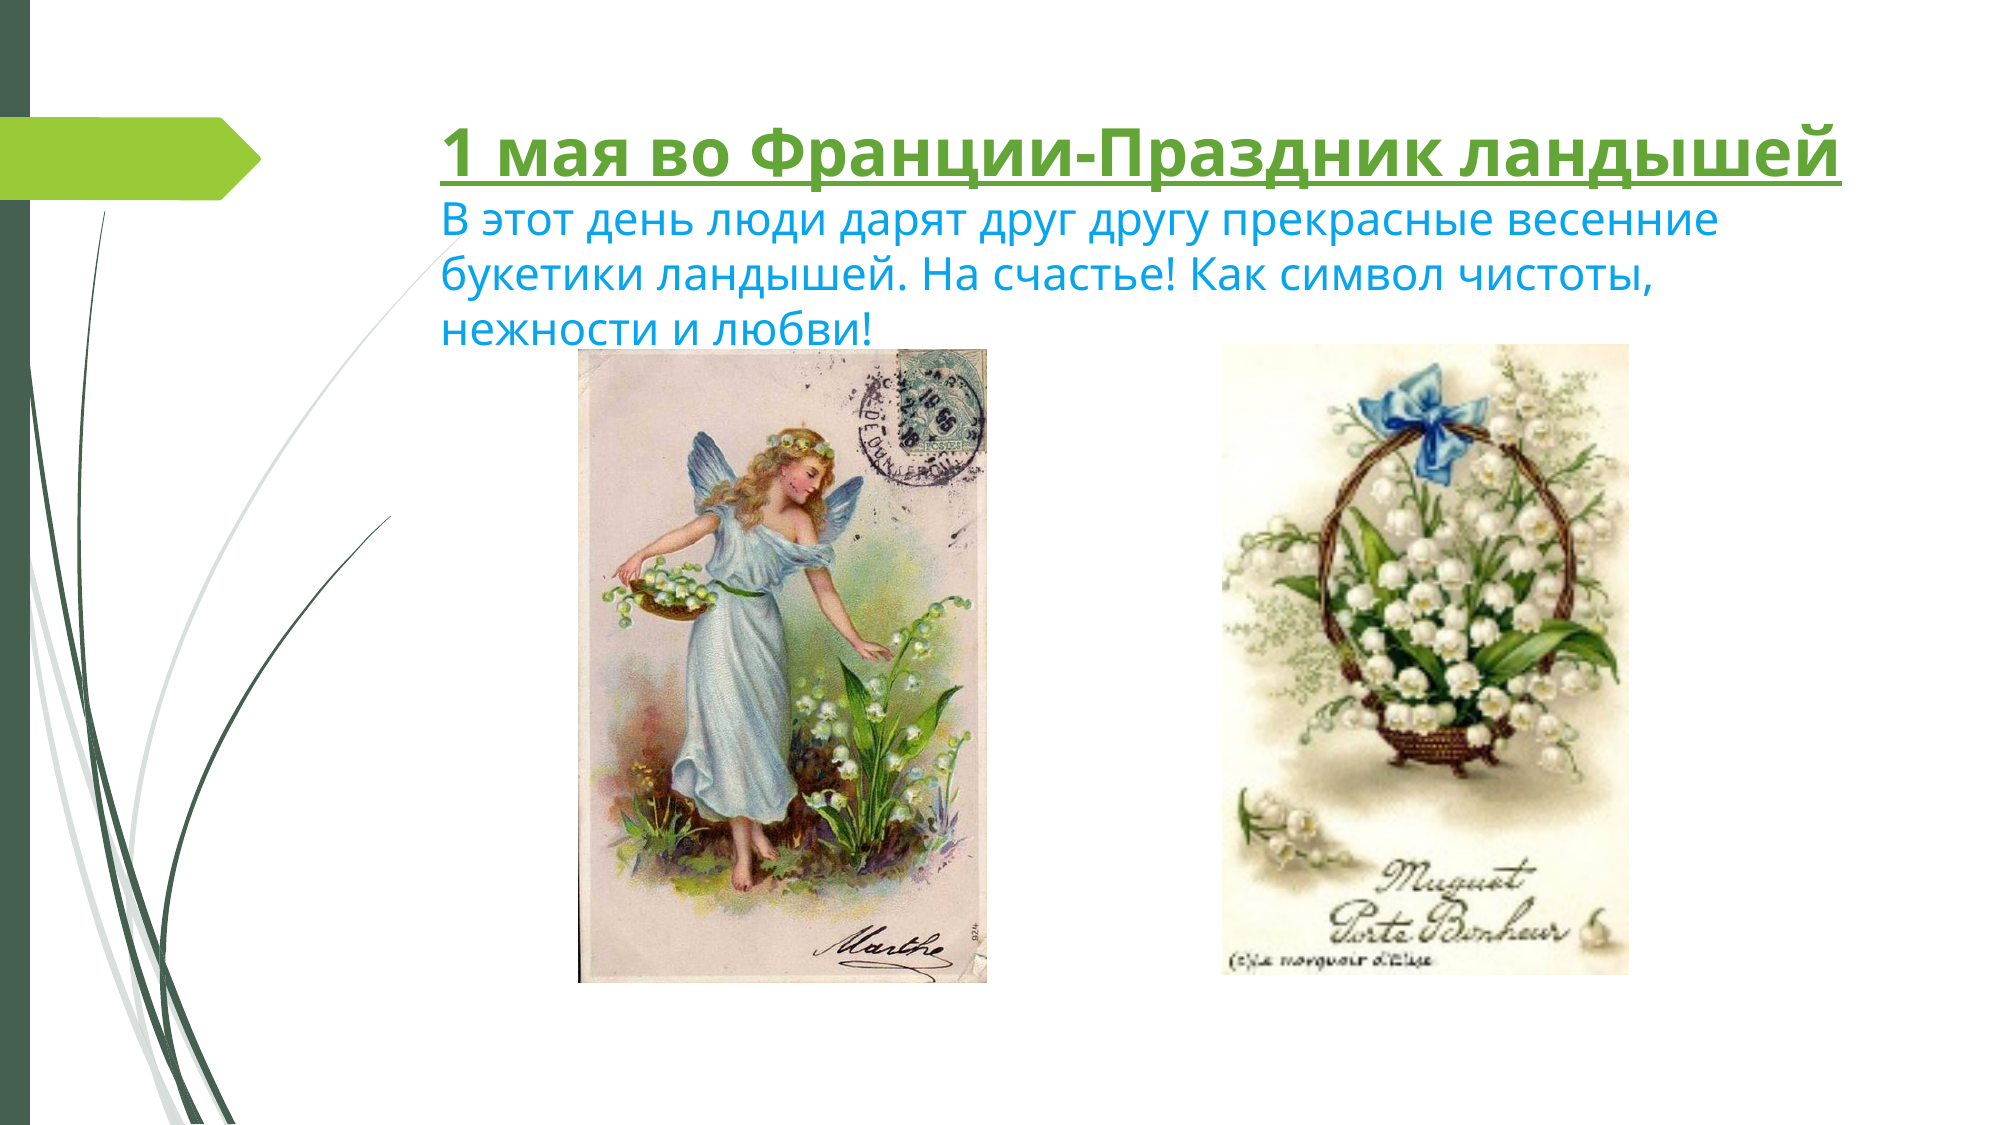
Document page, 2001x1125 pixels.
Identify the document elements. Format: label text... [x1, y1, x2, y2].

picture [1222, 344, 1629, 976]
picture [578, 349, 987, 983]
title 1 мая во Франции-Праздник ландышей В этот день люди дарят друг другу прекрасные весенние букетики ландышей. На счастье! Как символ чистоты, нежности и любви! [425, 102, 1888, 313]
